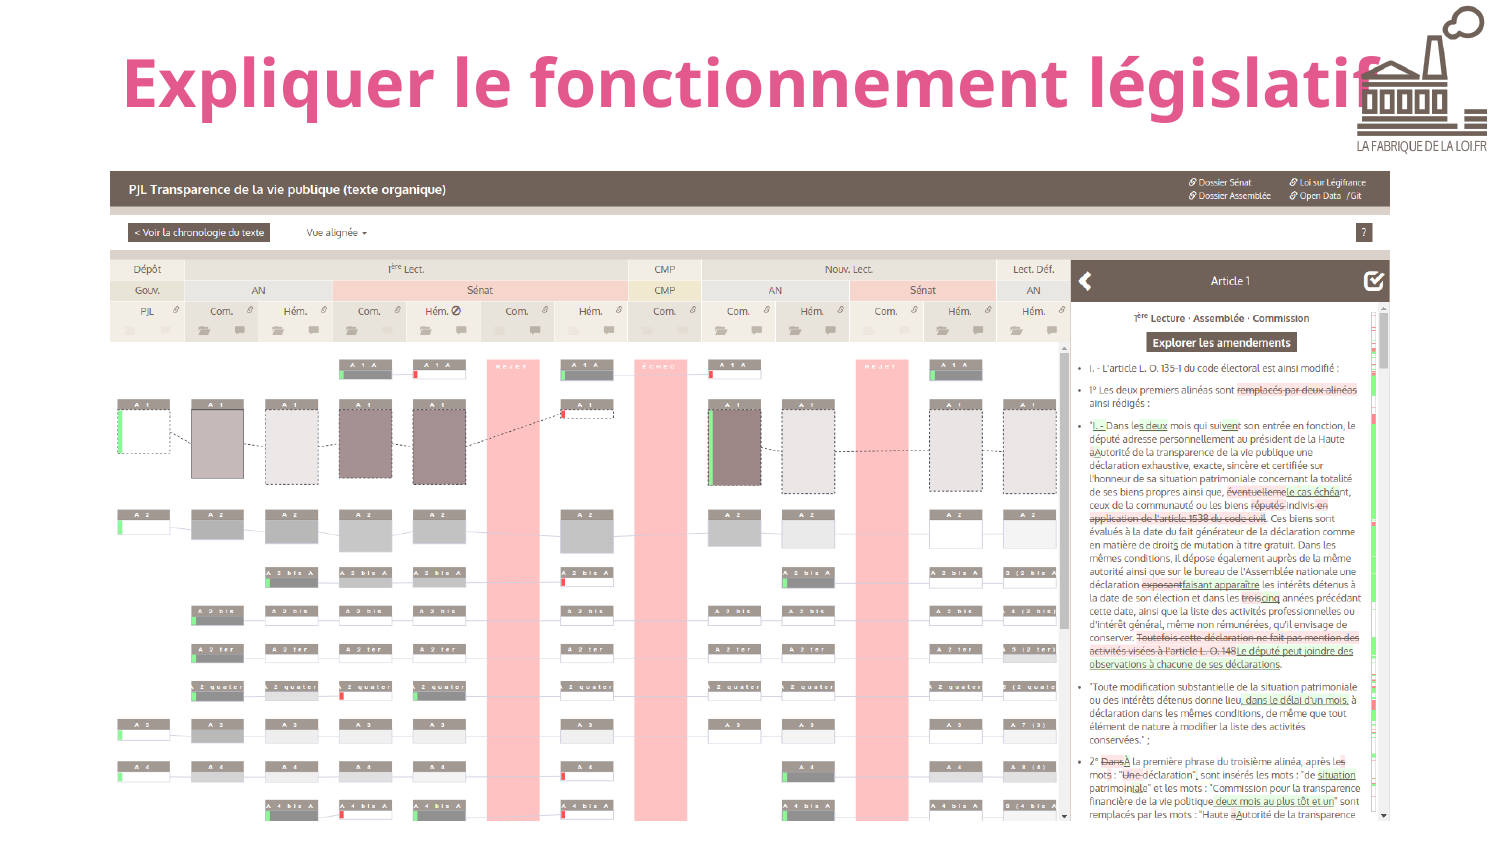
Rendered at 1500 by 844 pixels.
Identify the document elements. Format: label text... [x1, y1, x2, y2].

text_box Expliquer le fonctionnement législatif [56, 33, 1343, 145]
picture [110, 171, 1390, 821]
picture [1343, 0, 1500, 157]
